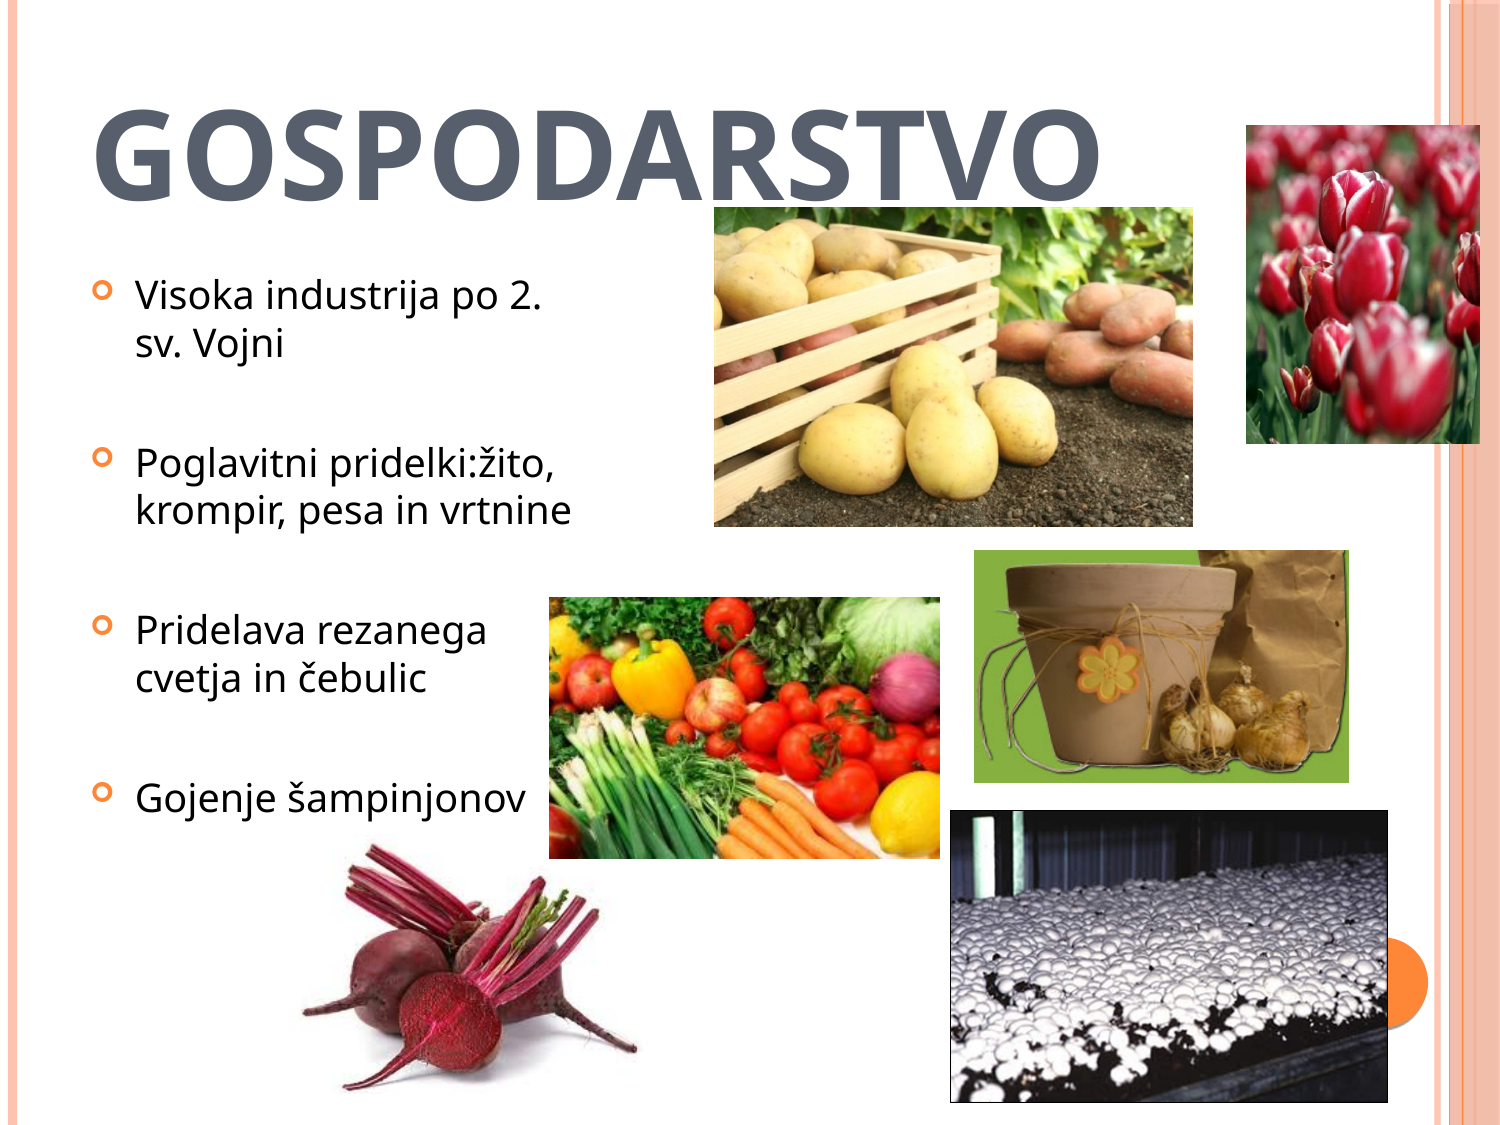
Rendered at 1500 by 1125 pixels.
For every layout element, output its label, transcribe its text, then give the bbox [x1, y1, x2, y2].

picture [974, 550, 1349, 783]
picture [1246, 125, 1480, 444]
list Visoka industrija po 2. sv. Vojni Poglavitni pridelki:žito, krompir, pesa in vrtnine Pridelava rezanega cvetja in čebulic Gojenje šampinjonov [75, 262, 609, 1062]
picture [289, 597, 940, 1094]
picture [950, 810, 1388, 1103]
picture [714, 207, 1193, 528]
title GOSPODARSTVO [75, 45, 1300, 233]
